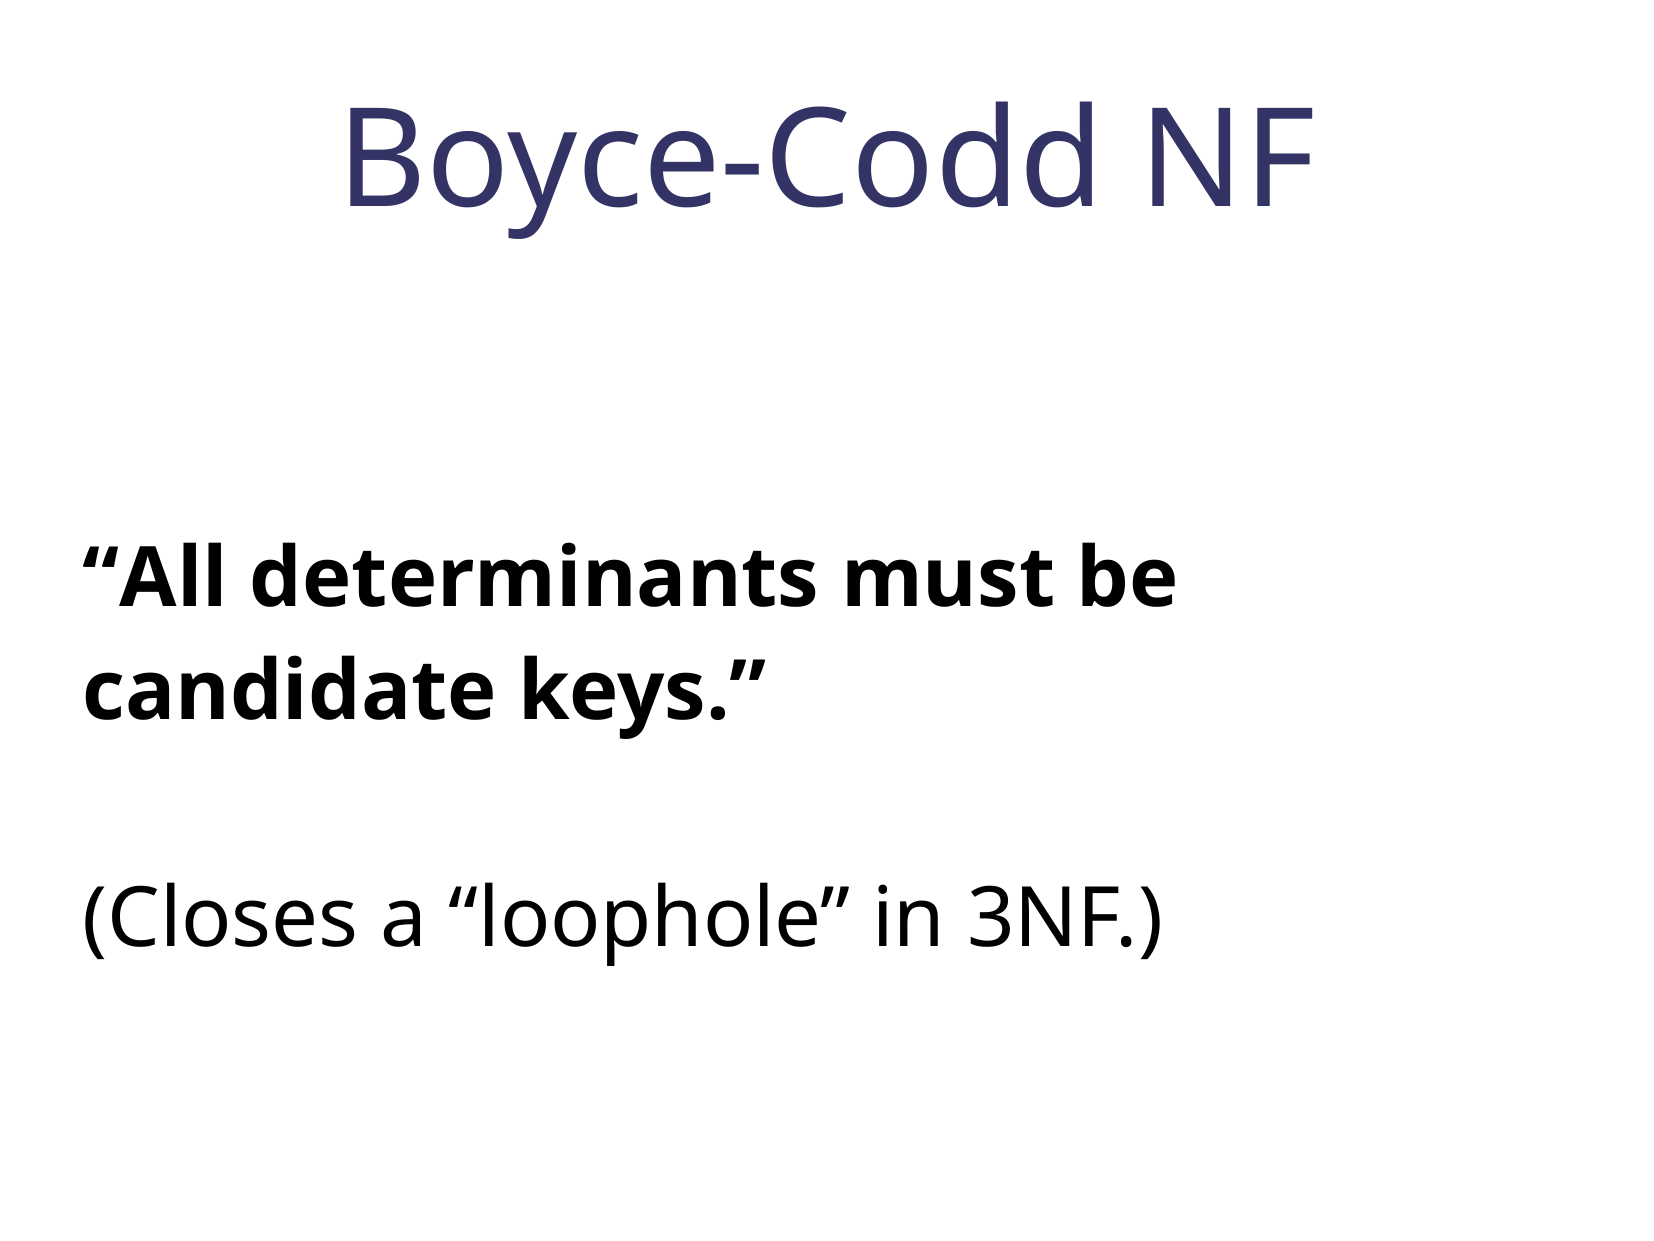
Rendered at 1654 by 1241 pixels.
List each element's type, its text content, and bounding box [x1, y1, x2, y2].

subtitle “All determinants must be candidate keys.” (Closes a “loophole” in 3NF.) [82, 290, 1571, 1109]
title Boyce-Codd NF [82, 49, 1571, 257]
